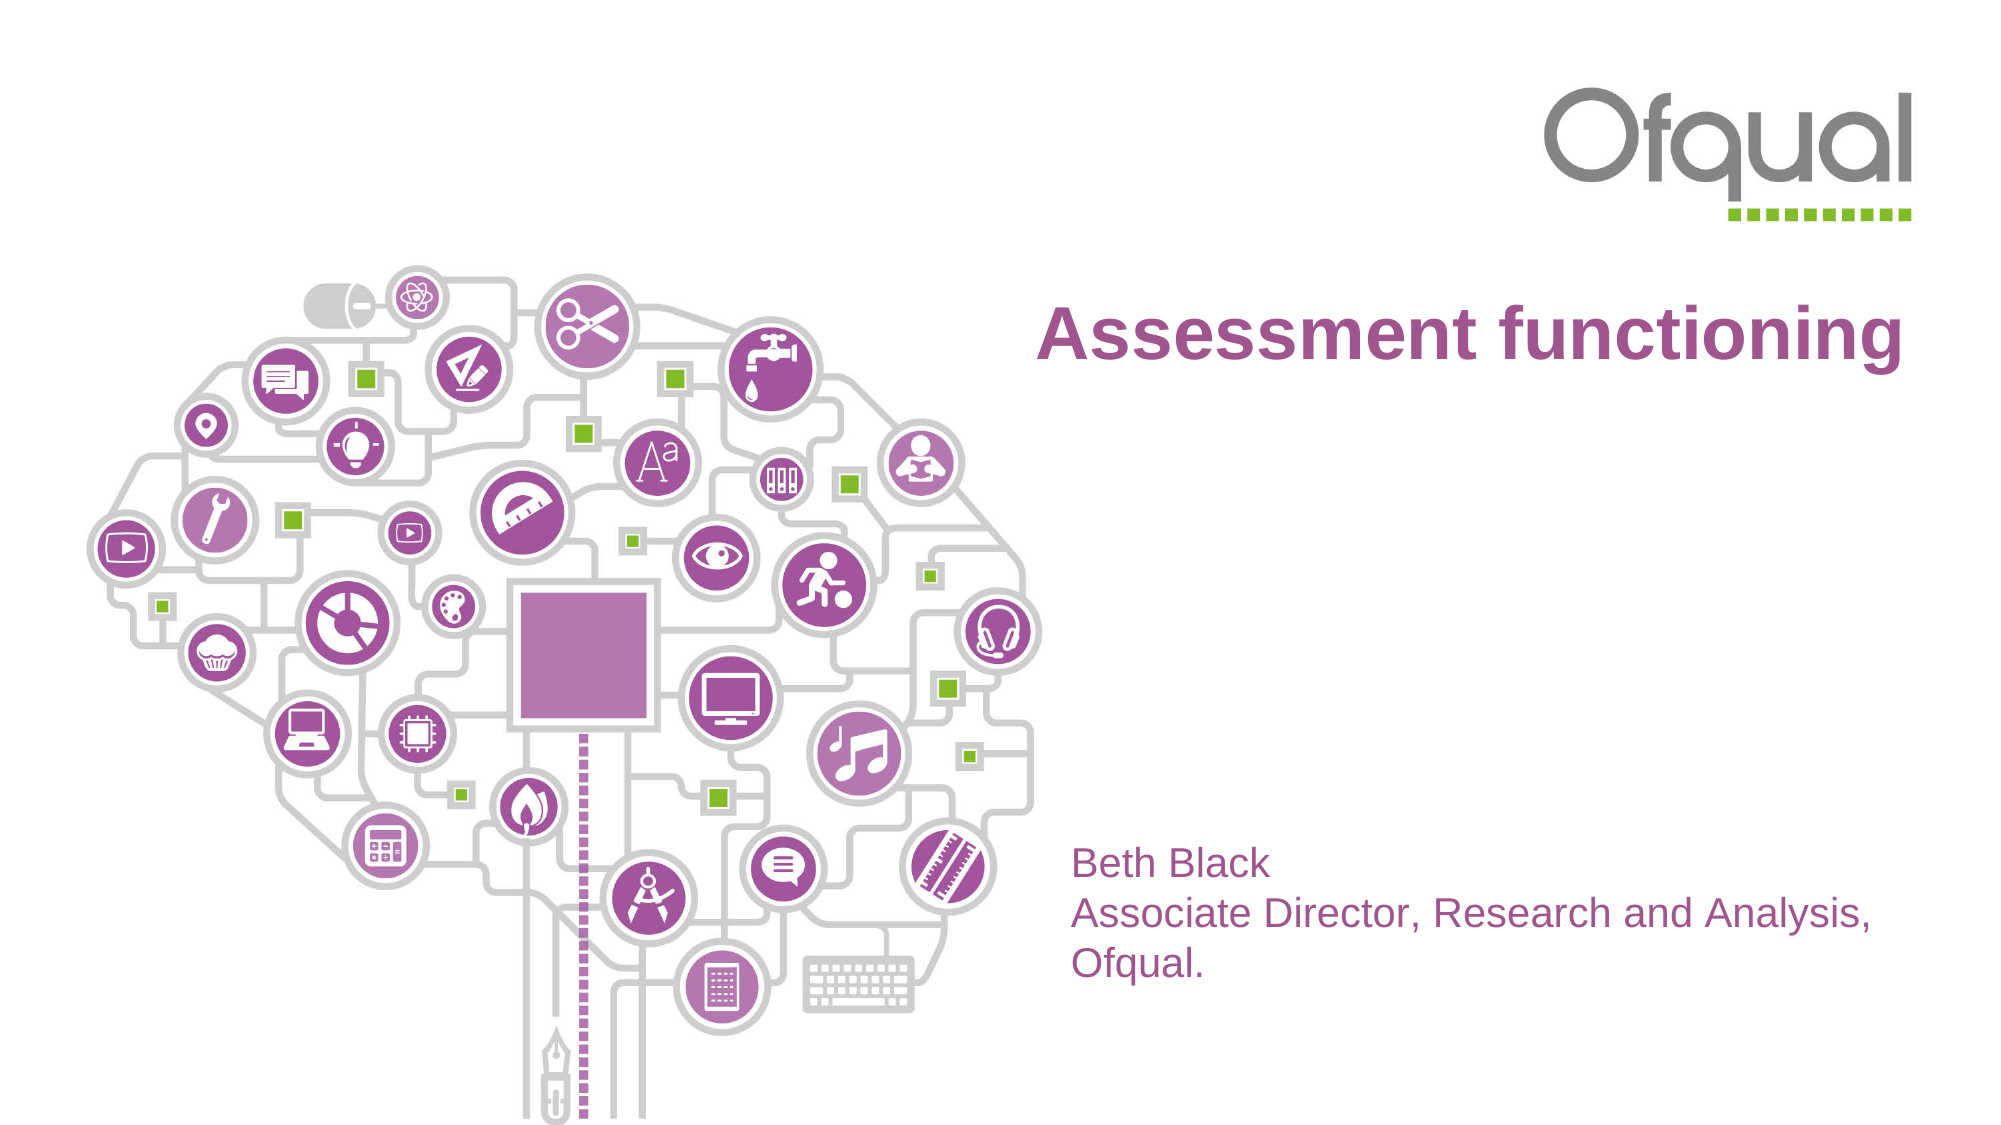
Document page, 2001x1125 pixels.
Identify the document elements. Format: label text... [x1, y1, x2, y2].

subtitle Beth Black Associate Director, Research and Analysis, Ofqual. [1070, 829, 1922, 1125]
title Assessment functioning [1035, 278, 1957, 575]
